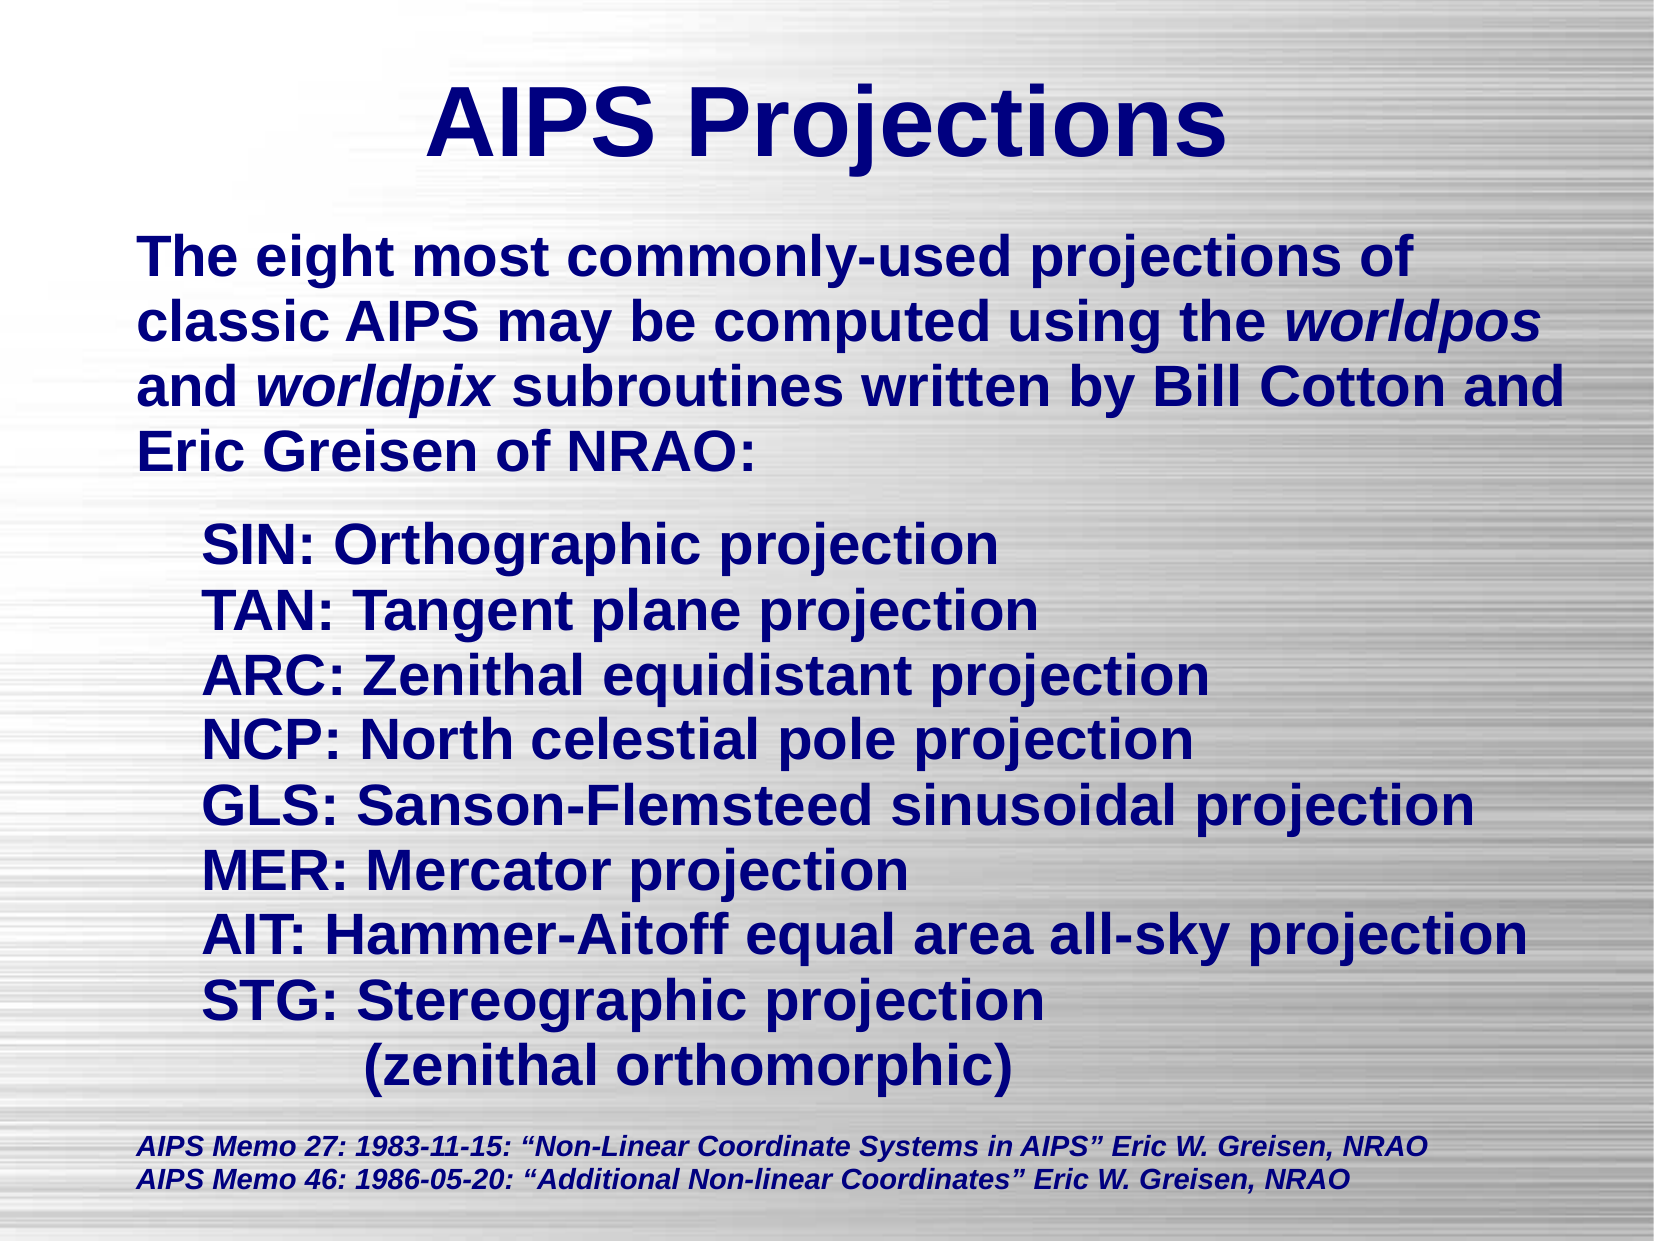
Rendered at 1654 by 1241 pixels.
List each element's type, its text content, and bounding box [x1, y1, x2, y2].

text_box AIPS Projections [29, 58, 1625, 186]
picture [0, 0, 1654, 1241]
text_box The eight most commonly-used projections of classic AIPS may be computed using the worldpos and worldpix subroutines written by Bill Cotton and Eric Greisen of NRAO: SIN: Orthographic projection TAN: Tangent plane projection ARC: Zenithal equidistant projection NCP: North celestial pole projection GLS: Sanson-Flemsteed sinusoidal projection MER: Mercator projection AIT: Hammer-Aitoff equal area all-sky projection STG: Stereographic projection (zenithal orthomorphic) AIPS Memo 27: 1983-11-15: “Non-Linear Coordinate Systems in AIPS” Eric W. Greisen, NRAO AIPS Memo 46: 1986-05-20: “Additional Non-linear Coordinates” Eric W. Greisen, NRAO [121, 216, 1628, 1229]
